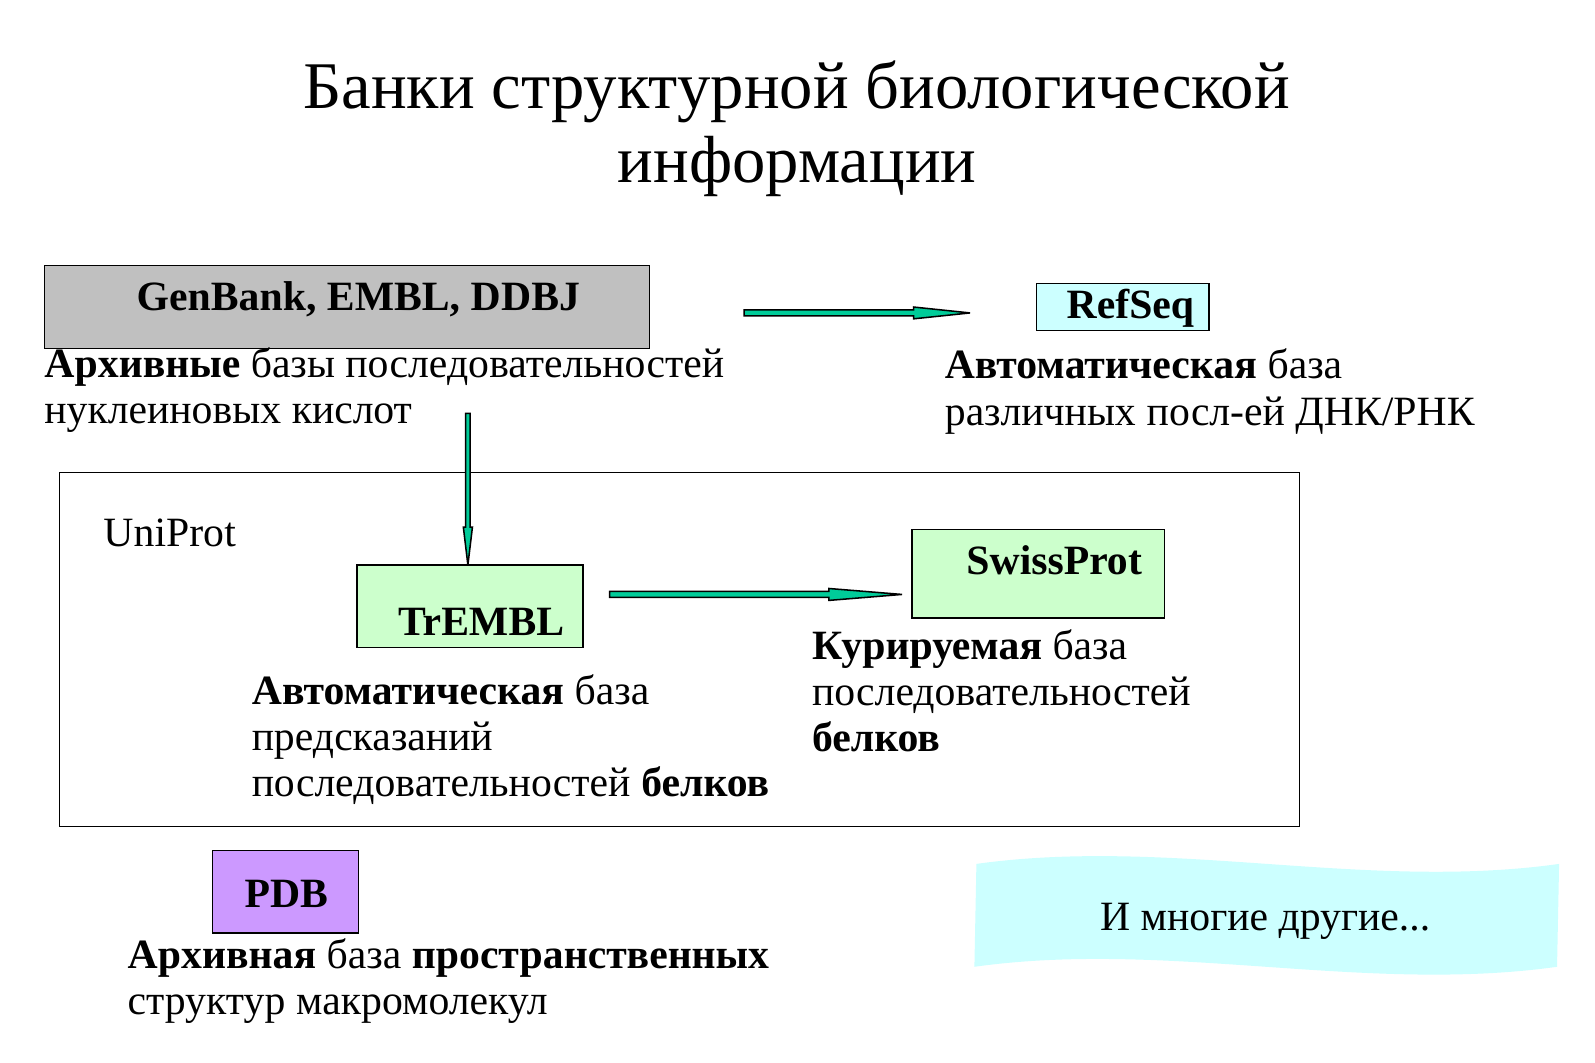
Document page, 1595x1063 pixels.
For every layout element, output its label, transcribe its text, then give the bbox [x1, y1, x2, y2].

text_box PDB [229, 862, 343, 923]
text_box Архивные базы последовательностей нуклеиновых кислот [29, 332, 857, 441]
title Банки структурной биологической информации [119, 9, 1475, 237]
text_box GenBank, EMBL, DDBJ [121, 265, 596, 328]
text_box И многие другие... [1085, 885, 1446, 948]
text_box SwissProt [951, 529, 1158, 592]
text_box [357, 558, 583, 648]
text_box Автоматическая база различных посл-ей ДНК/РНК [930, 333, 1490, 442]
text_box RefSeq [1051, 273, 1210, 333]
text_box Курируемая база последовательностей белков [797, 614, 1329, 769]
text_box [974, 856, 1560, 975]
text_box Автоматическая база предсказаний последовательностей белков [237, 659, 785, 814]
text_box TrEMBL [383, 590, 580, 653]
text_box [44, 265, 650, 332]
text_box Архивная база пространственных структур макромолекул [112, 923, 785, 1032]
text_box [1036, 283, 1051, 331]
text_box [212, 850, 359, 923]
text_box [912, 529, 1165, 614]
text_box UniProt [88, 501, 355, 564]
